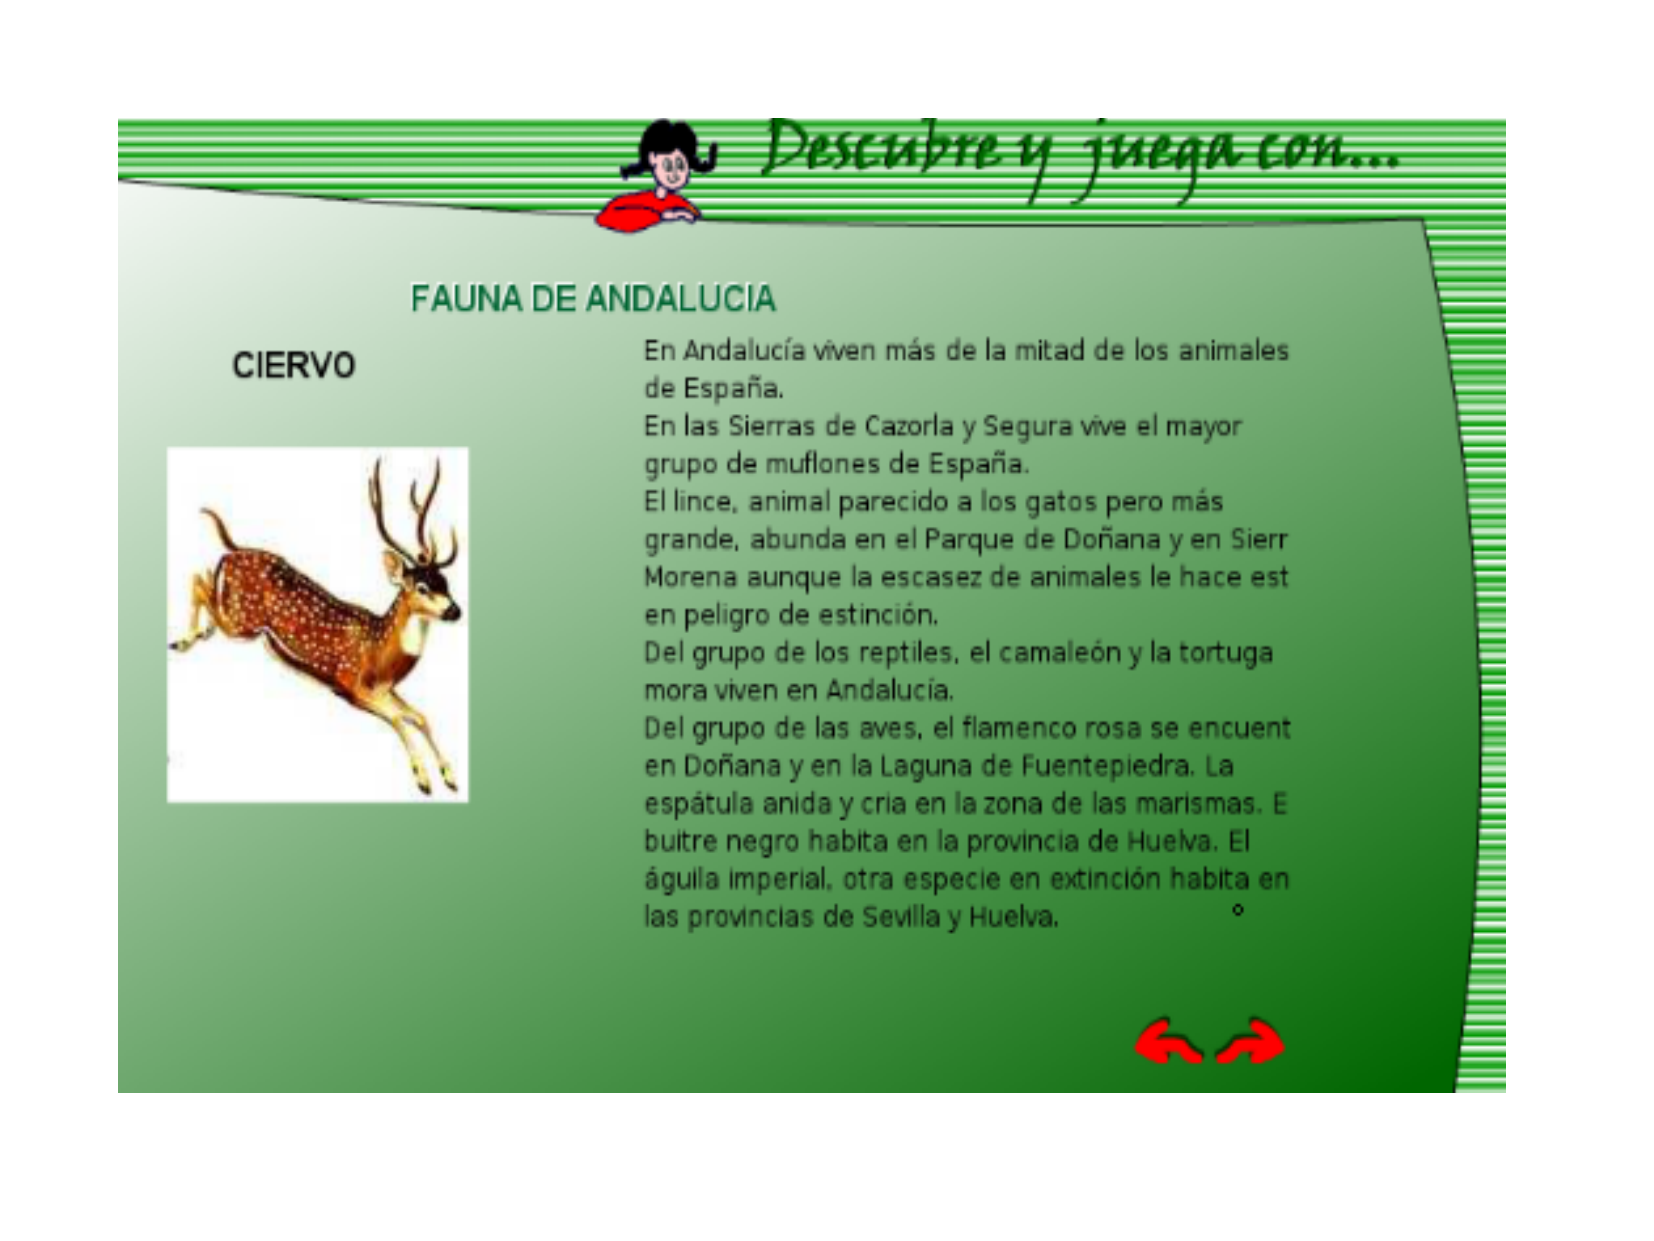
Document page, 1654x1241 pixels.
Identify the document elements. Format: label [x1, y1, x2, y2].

picture [118, 118, 1506, 1093]
